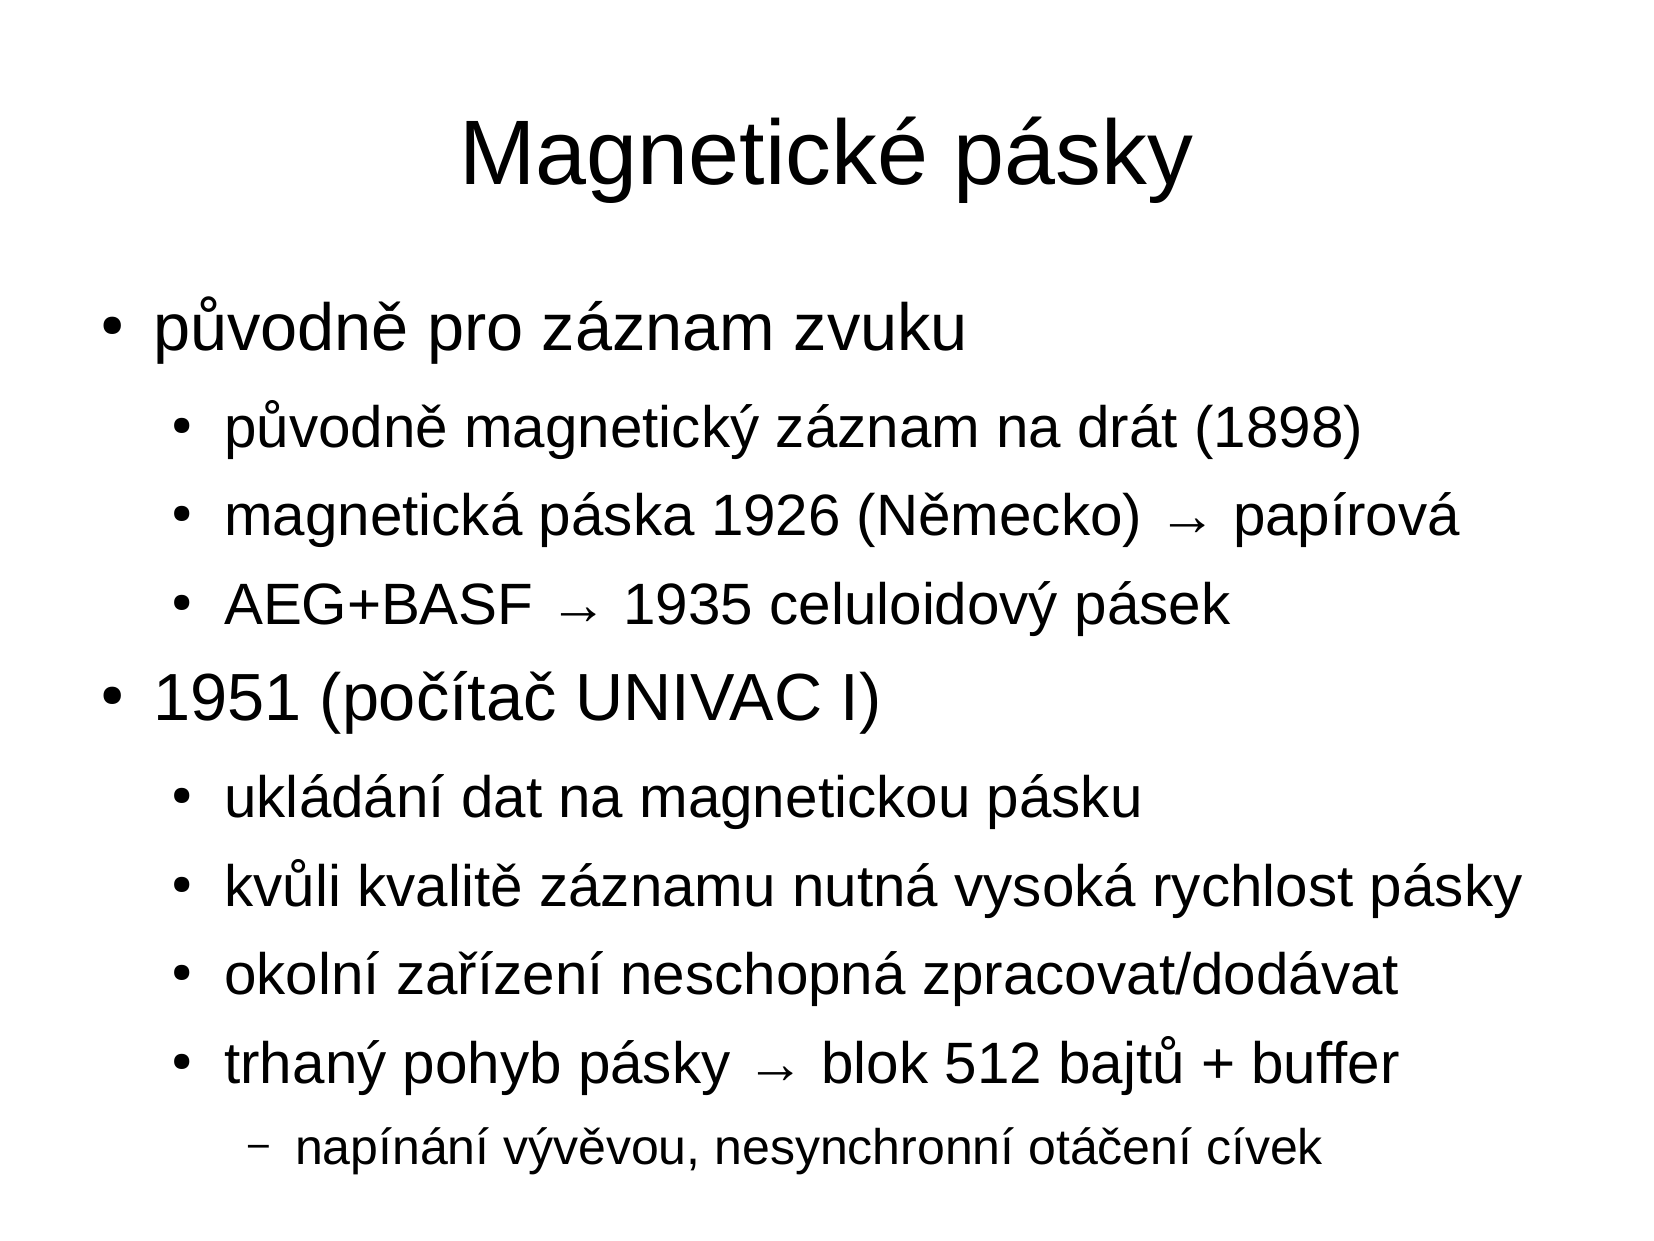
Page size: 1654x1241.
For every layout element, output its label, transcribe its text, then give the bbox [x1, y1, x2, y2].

list původně pro záznam zvuku původně magnetický záznam na drát (1898) magnetická páska 1926 (Německo) → papírová AEG+BASF → 1935 celuloidový pásek 1951 (počítač UNIVAC I) ukládání dat na magnetickou pásku kvůli kvalitě záznamu nutná vysoká rychlost pásky okolní zařízení neschopná zpracovat/dodávat trhaný pohyb pásky → blok 512 bajtů + buffer napínání vývěvou, nesynchronní otáčení cívek [82, 290, 1571, 1176]
title Magnetické pásky [82, 56, 1571, 250]
